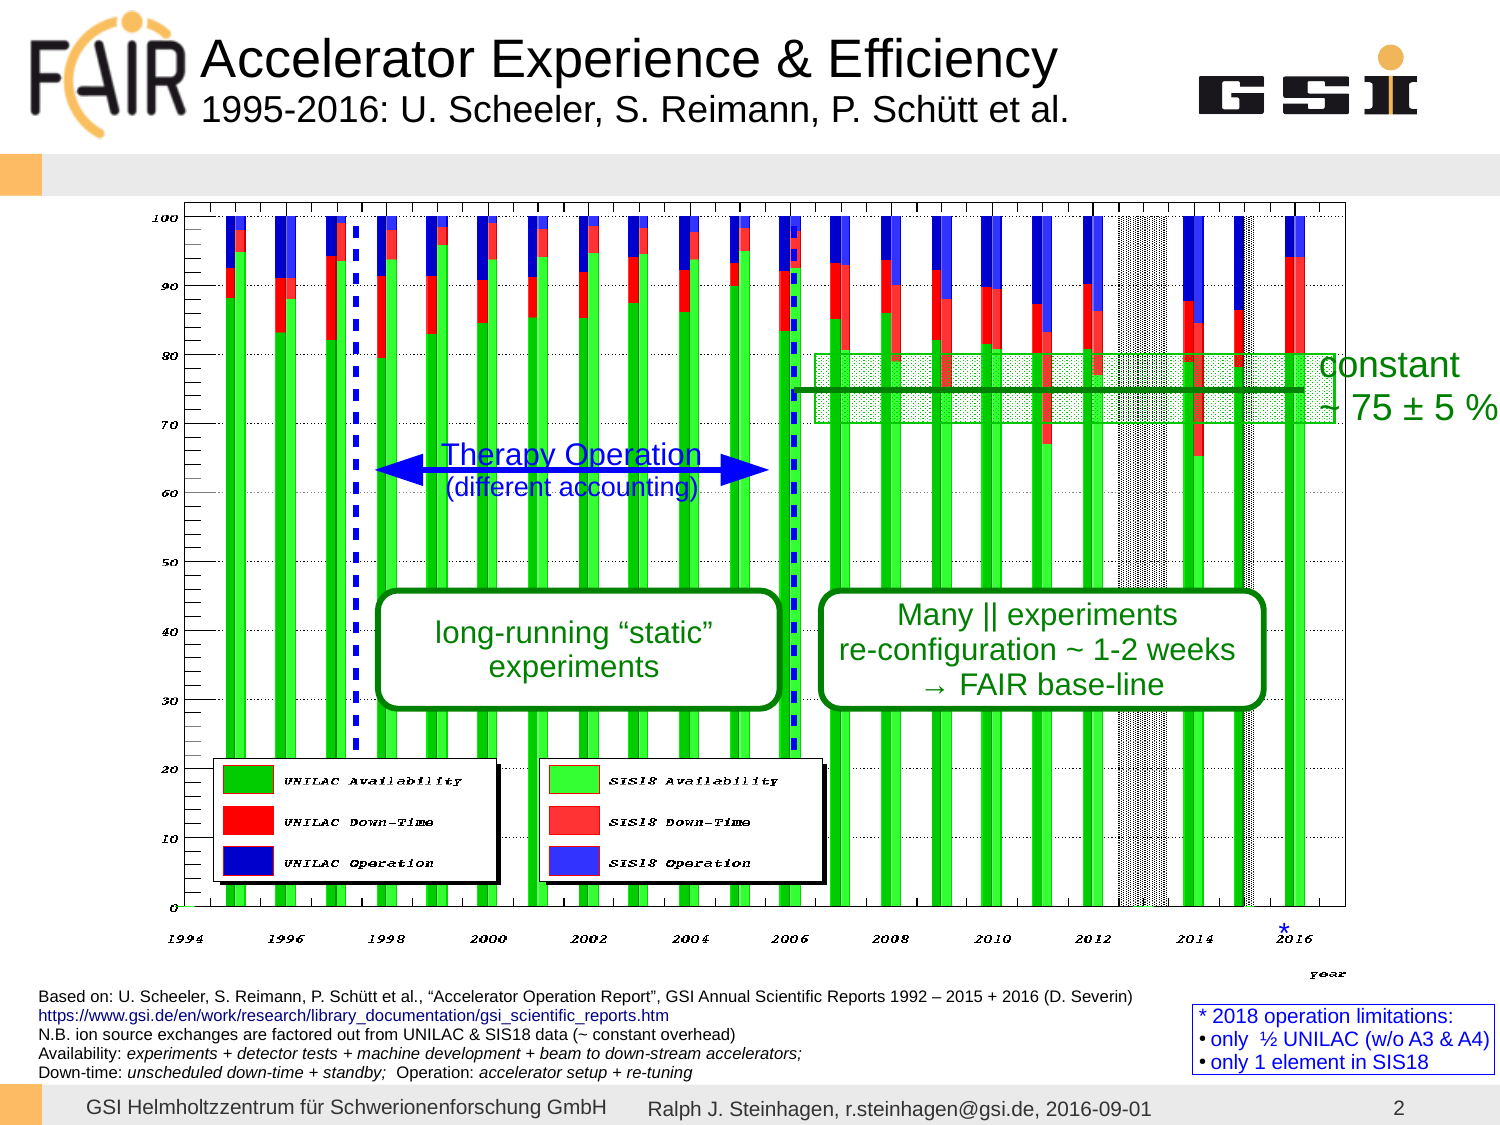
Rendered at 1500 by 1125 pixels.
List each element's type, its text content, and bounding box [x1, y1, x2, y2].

text_box long-running “static” experiments [377, 590, 780, 709]
picture [1197, 42, 1419, 117]
title Accelerator Experience & Efficiency 1995-2016: U. Scheeler, S. Reimann, P. Schütt et al. [200, 23, 1180, 136]
text_box constant ~ 75 ± 5 % [1303, 336, 1500, 436]
text_box * [1263, 909, 1305, 958]
text_box Based on: U. Scheeler, S. Reimann, P. Schütt et al., “Accelerator Operation Report”, GSI Annual Scientific Reports 1992 – 2015 + 2016 (D. Severin) https://www.gsi.de/en/work/research/library_documentation/gsi_scientific_reports.htm N.B. ion source exchanges are factored out from UNILAC & SIS18 data (~ constant overhead) Availability: experiments + detector tests + machine development + beam to down-stream accelerators; Down-time: unscheduled down-time + standby; Operation: accelerator setup + re-tuning [23, 980, 1241, 1090]
picture [115, 200, 1352, 1004]
text_box Many || experiments re-configuration ~ 1-2 weeks → FAIR base-line [820, 590, 1264, 709]
text_box * 2018 operation limitations: only ½ UNILAC (w/o A3 & A4) only 1 element in SIS18 [1192, 1004, 1495, 1075]
picture [30, 9, 187, 141]
